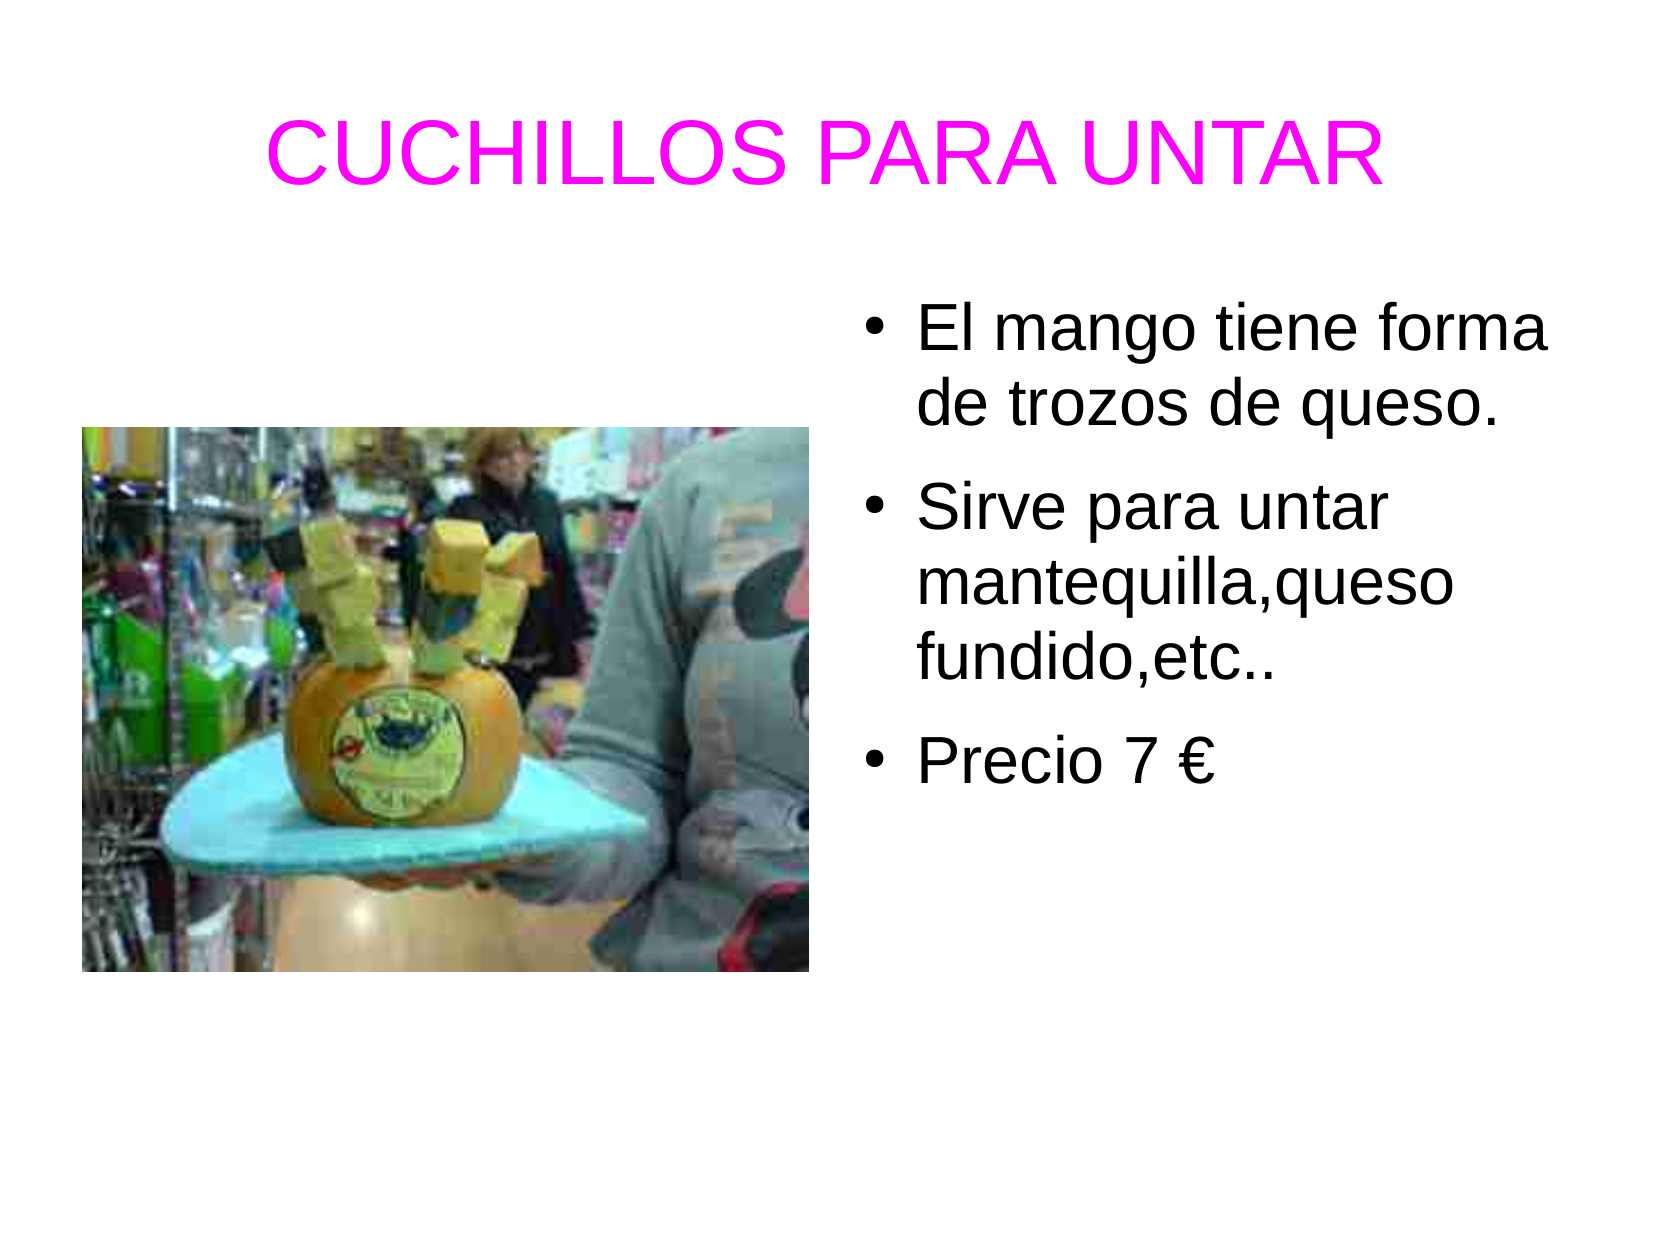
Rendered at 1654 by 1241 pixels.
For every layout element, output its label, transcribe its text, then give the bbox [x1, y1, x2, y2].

list El mango tiene forma de trozos de queso. Sirve para untar mantequilla,queso fundido,etc.. Precio 7 € [845, 290, 1572, 1109]
title CUCHILLOS PARA UNTAR [82, 49, 1571, 257]
picture [82, 427, 809, 972]
